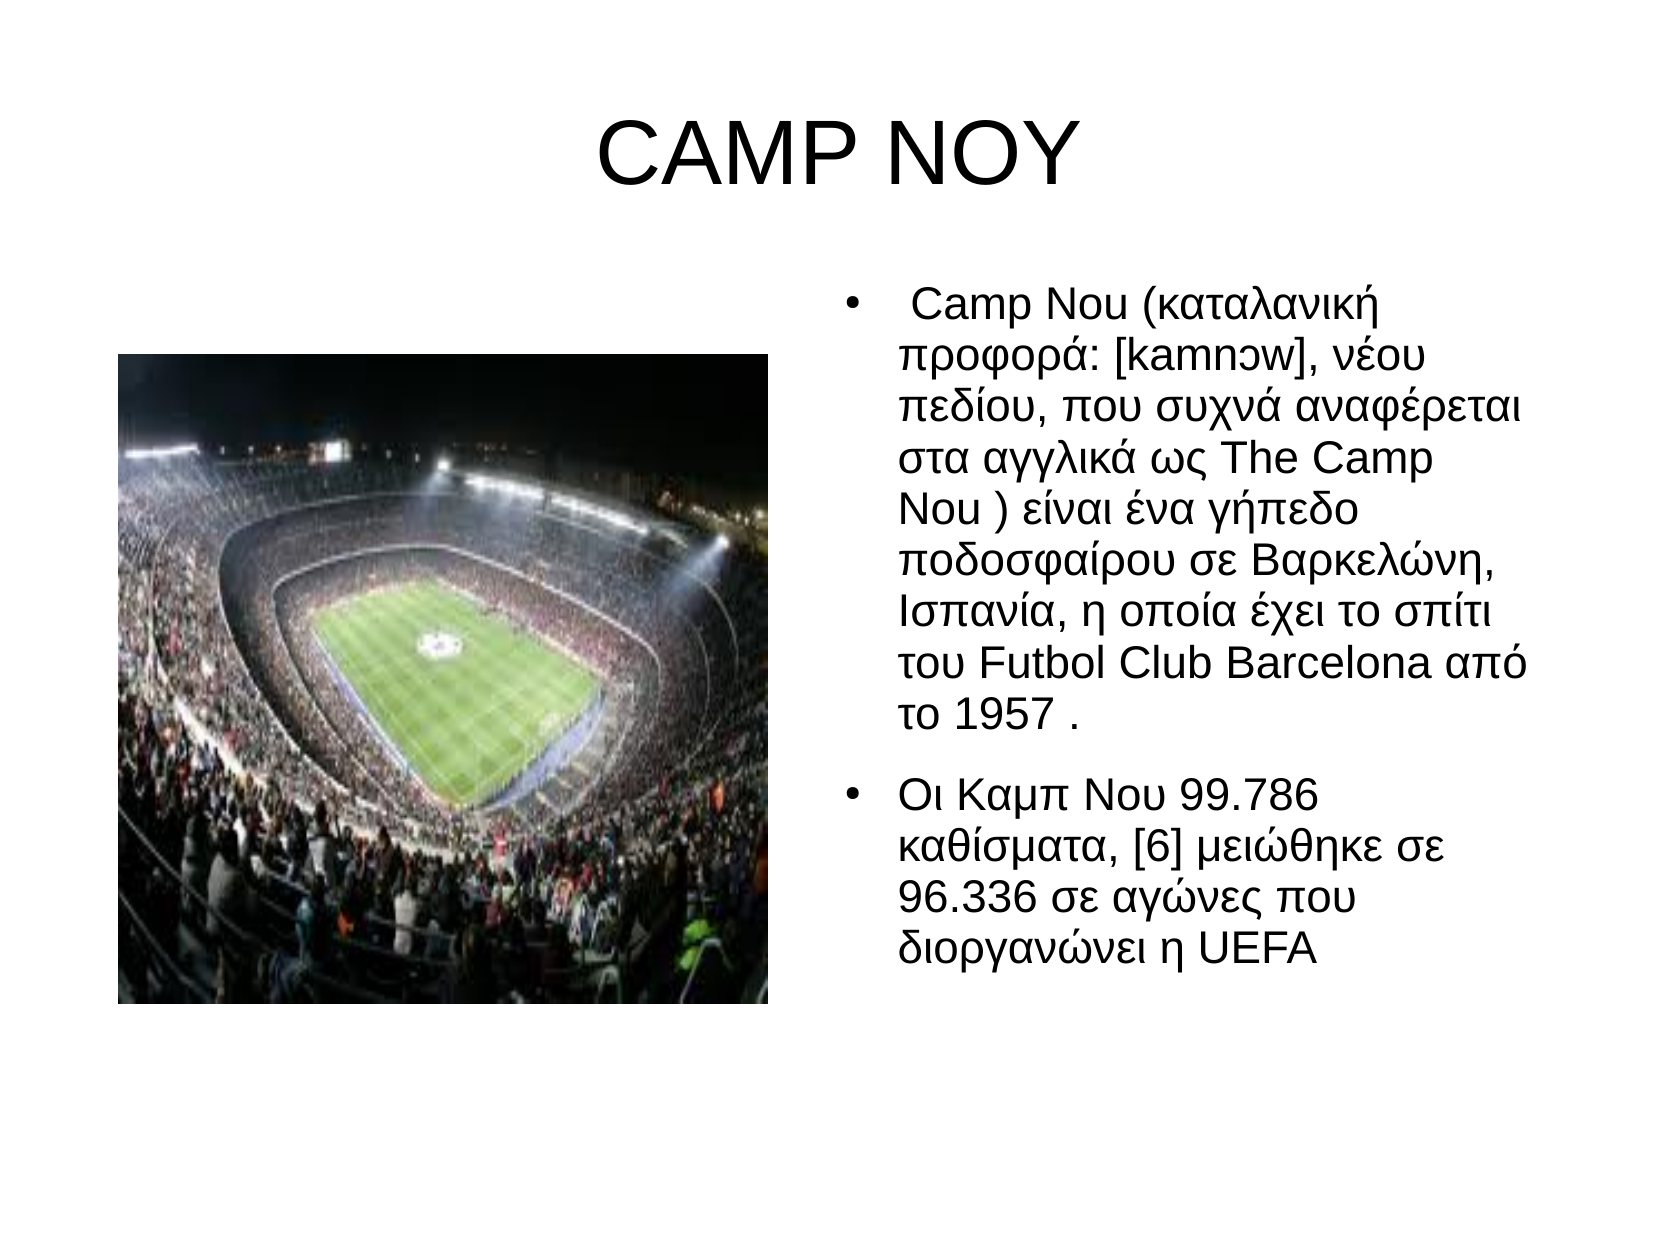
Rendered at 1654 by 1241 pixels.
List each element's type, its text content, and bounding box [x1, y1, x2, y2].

picture [118, 354, 768, 1004]
title CAMP NOY [82, 56, 1571, 250]
list Camp Nou (καταλανική προφορά: [kamnɔw], νέου πεδίου, που συχνά αναφέρεται στα αγγλικά ως The Camp Nou ) είναι ένα γήπεδο ποδοσφαίρου σε Βαρκελώνη, Ισπανία, η οποία έχει το σπίτι του Futbol Club Barcelona από το 1957 . Οι Καμπ Νου 99.786 καθίσματα, [6] μειώθηκε σε 96.336 σε αγώνες που διοργανώνει η UEFA [826, 277, 1553, 1082]
chart [82, 290, 809, 1109]
